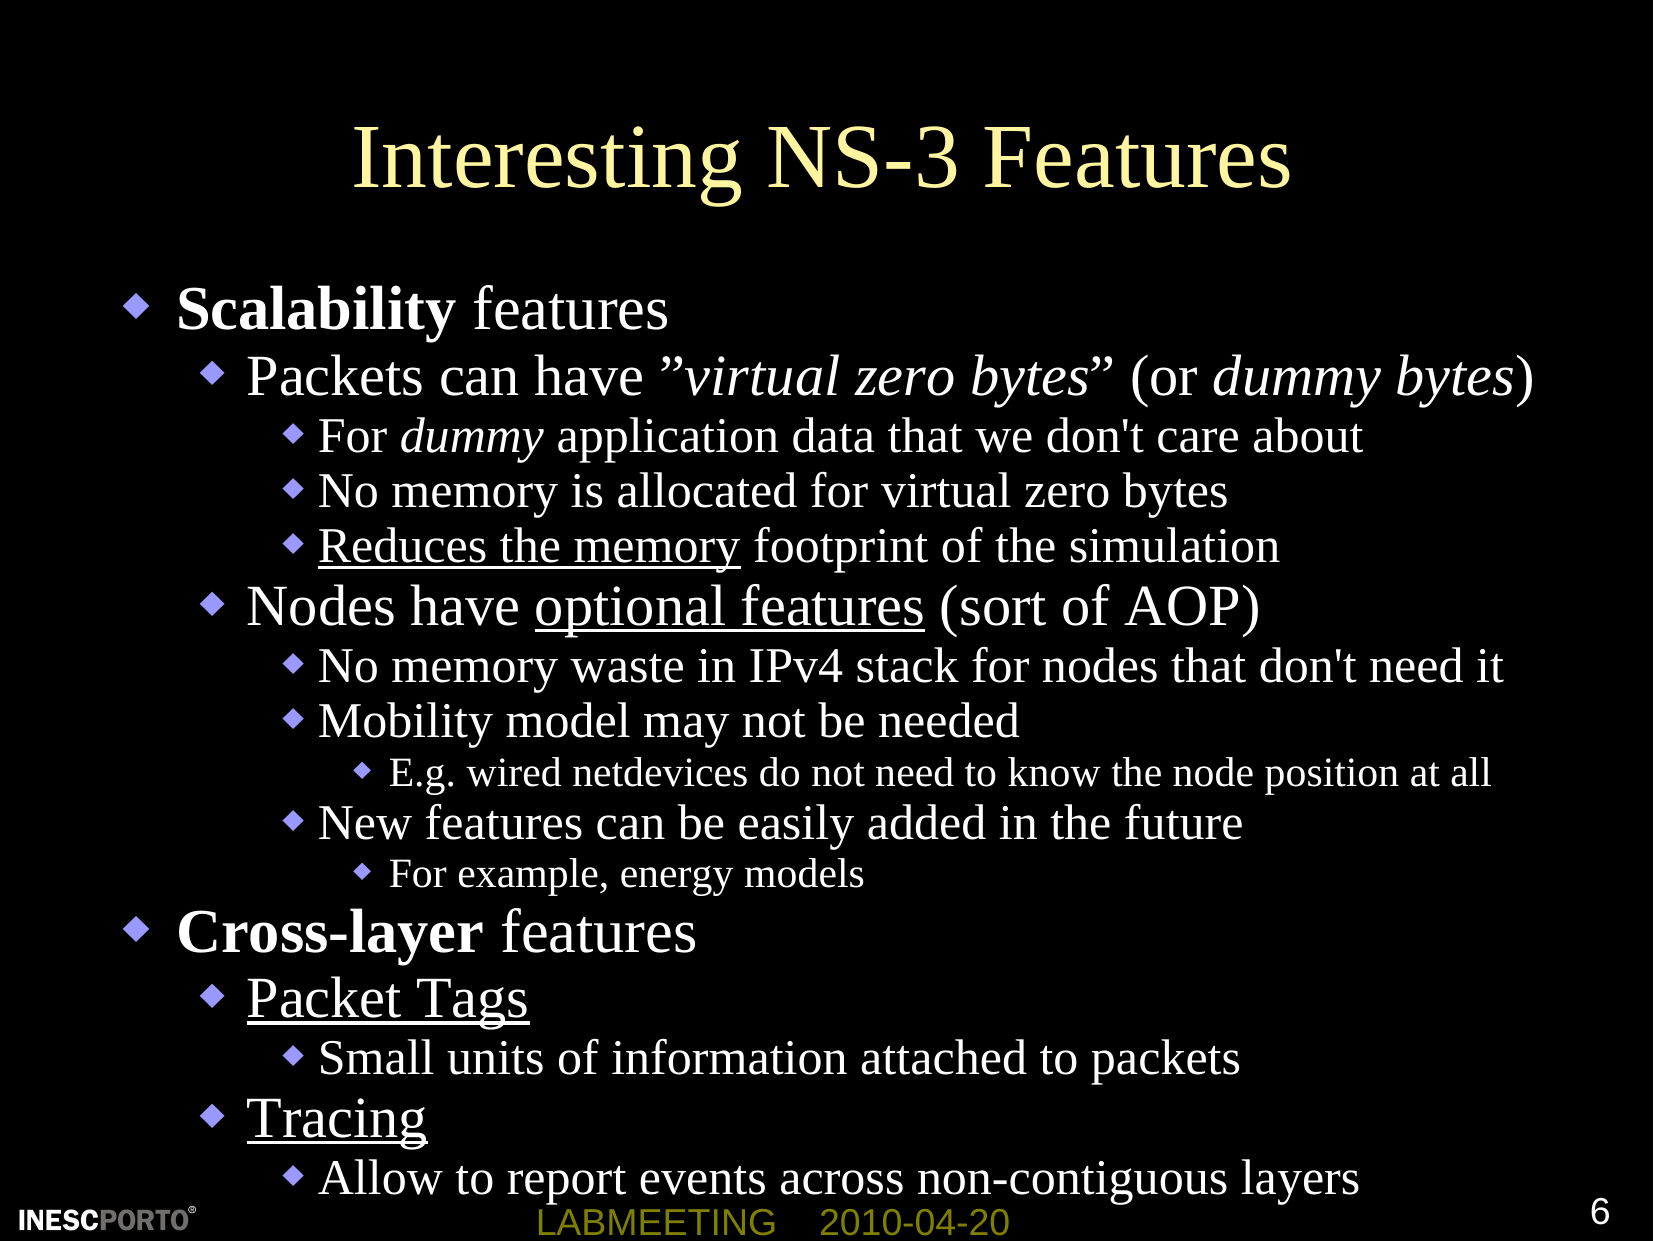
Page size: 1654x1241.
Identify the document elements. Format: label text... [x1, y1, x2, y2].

list Scalability features Packets can have ”virtual zero bytes” (or dummy bytes) For dummy application data that we don't care about No memory is allocated for virtual zero bytes Reduces the memory footprint of the simulation Nodes have optional features (sort of AOP) No memory waste in IPv4 stack for nodes that don't need it Mobility model may not be needed E.g. wired netdevices do not need to know the node position at all New features can be easily added in the future For example, energy models Cross-layer features Packet Tags Small units of information attached to packets Tracing Allow to report events across non-contiguous layers [105, 274, 1552, 1241]
picture [9, 1181, 105, 1241]
title Interesting NS-3 Features [40, 48, 1607, 264]
